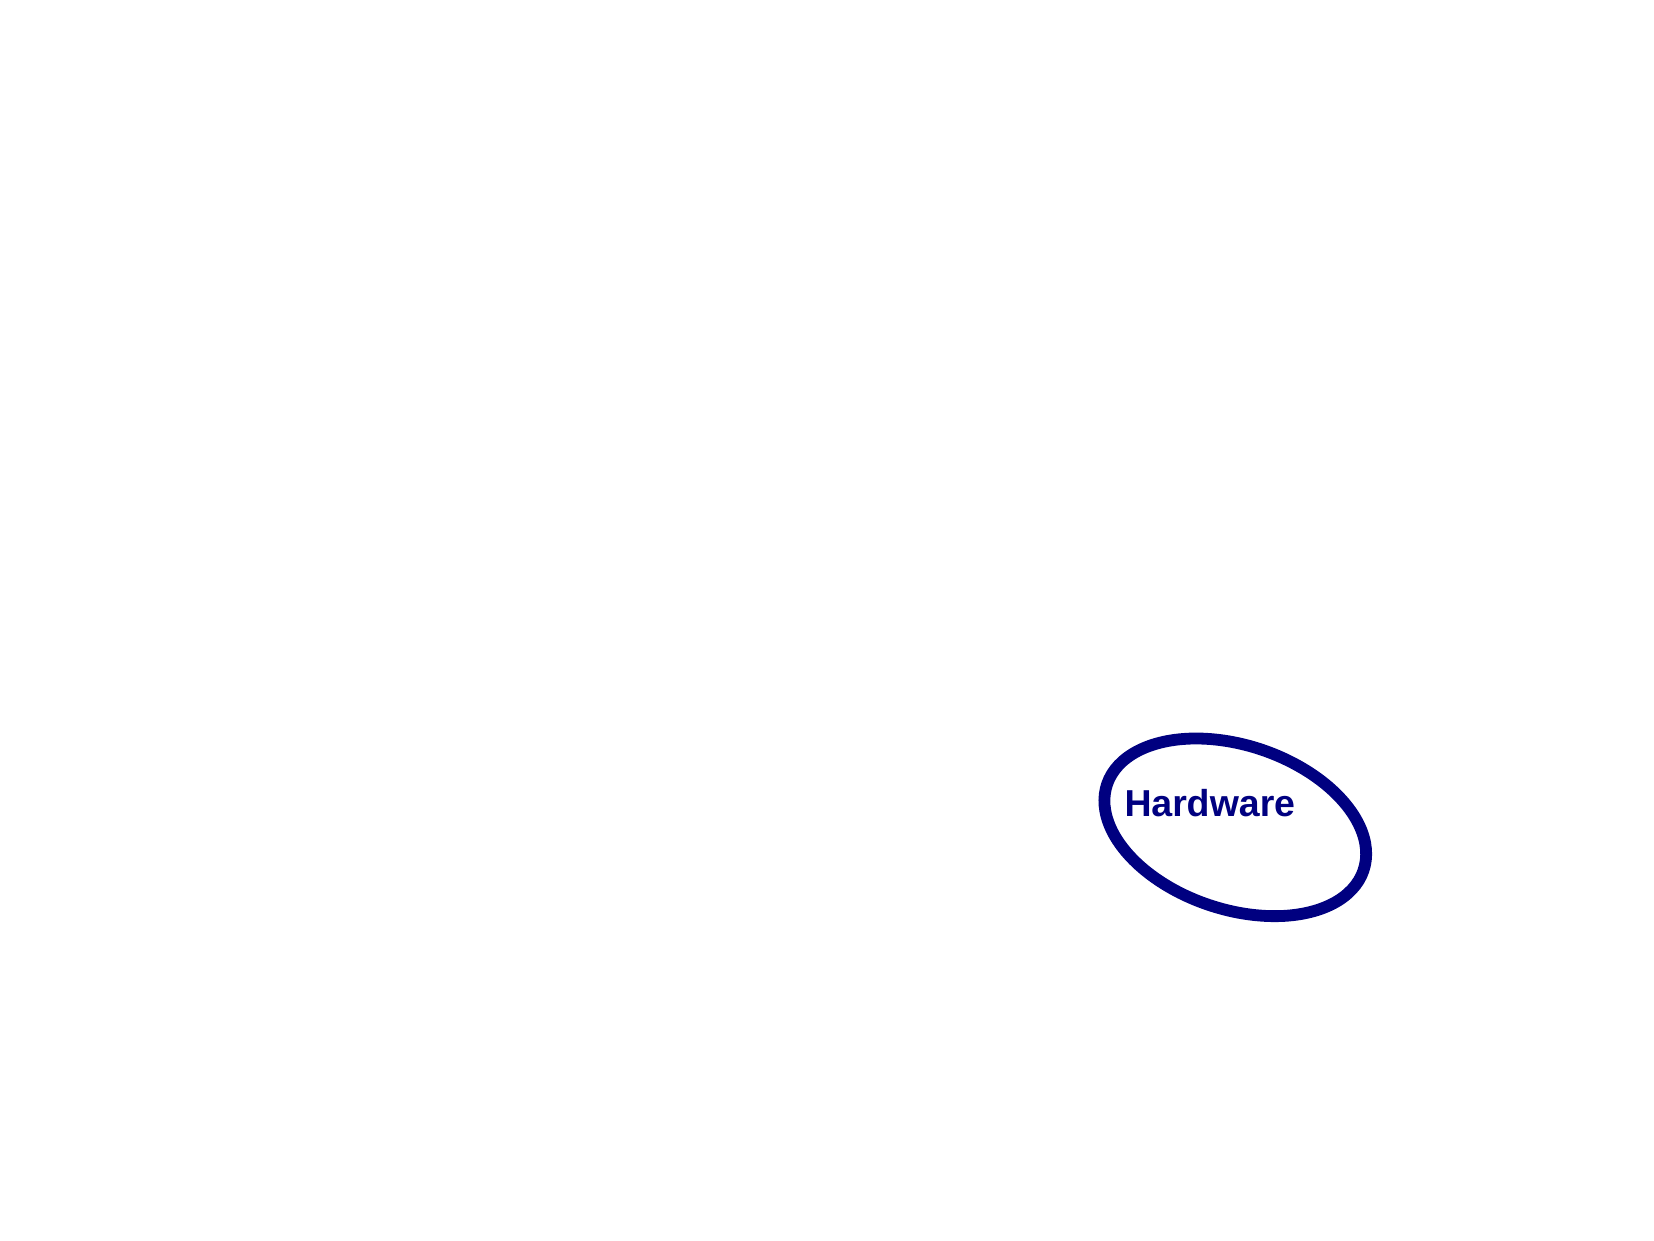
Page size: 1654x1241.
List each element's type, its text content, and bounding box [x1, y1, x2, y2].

text_box Hardware [1109, 774, 1312, 833]
